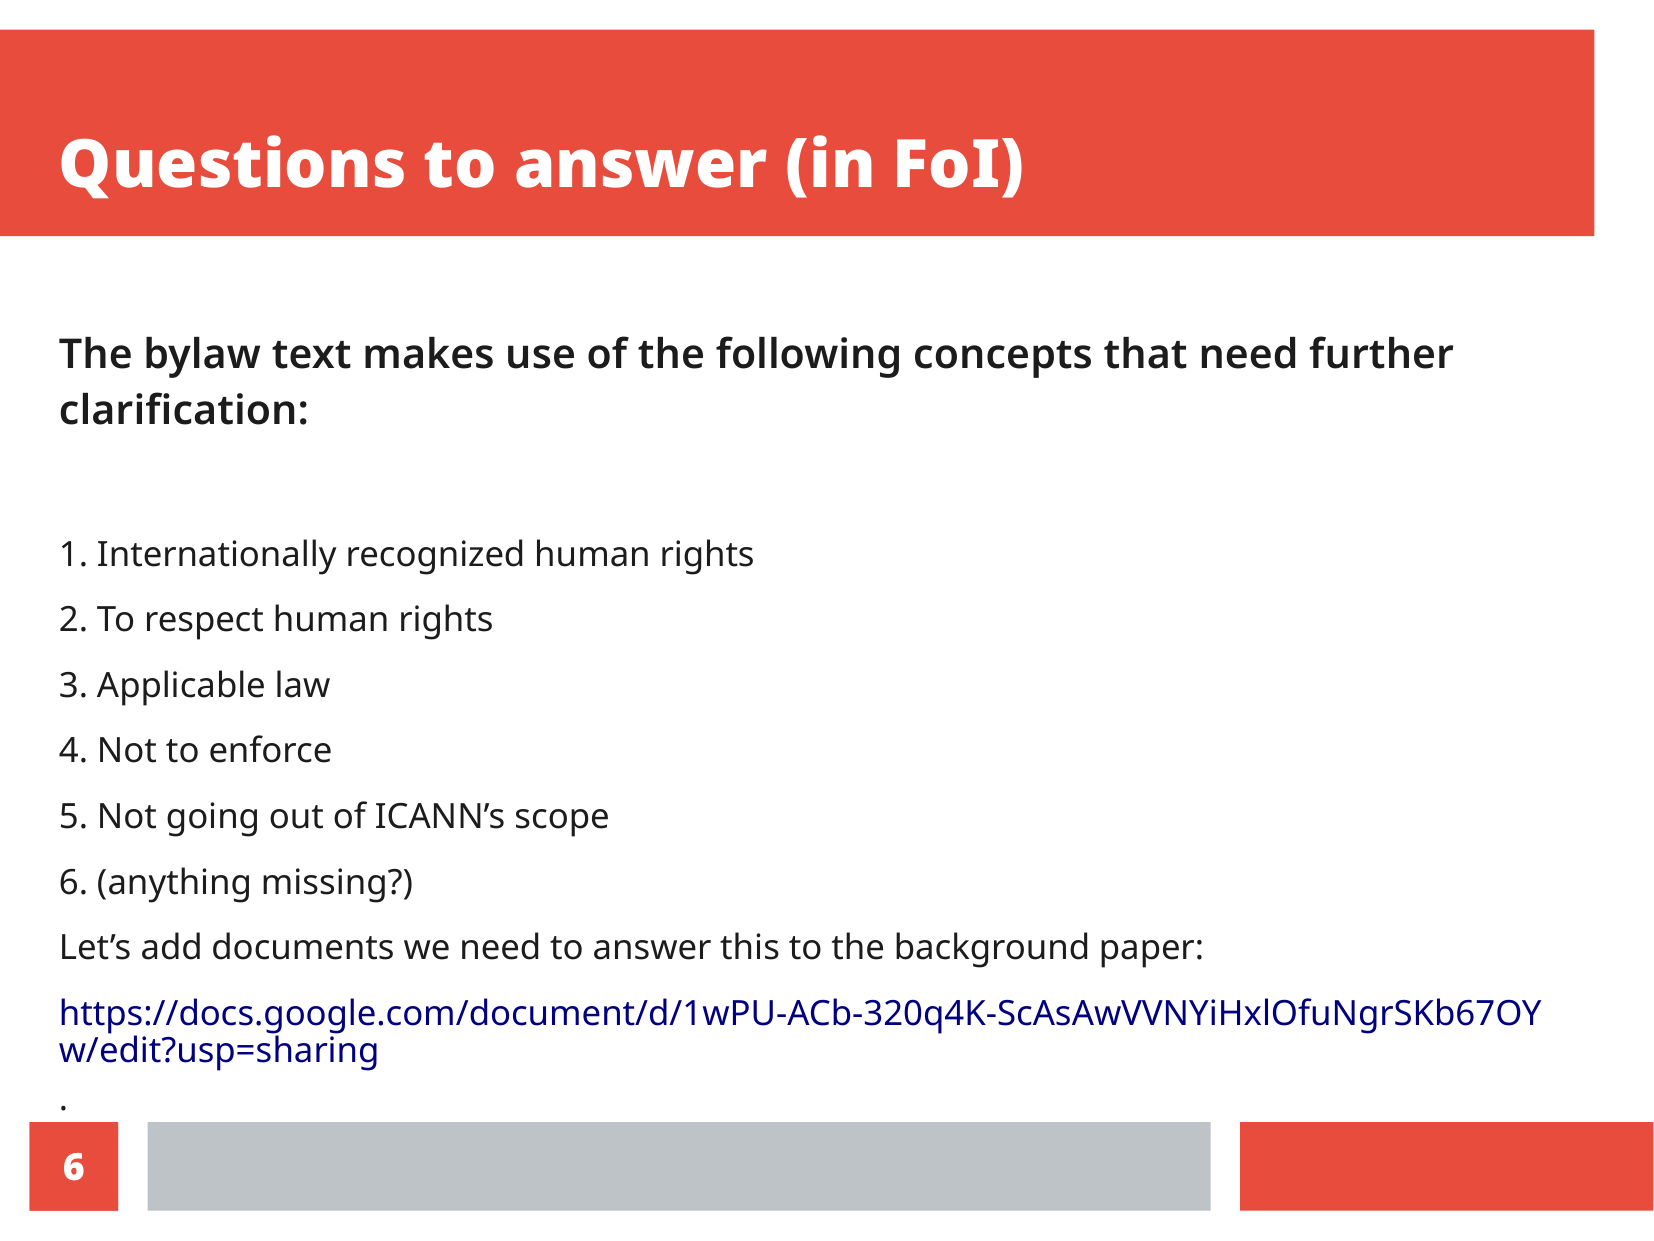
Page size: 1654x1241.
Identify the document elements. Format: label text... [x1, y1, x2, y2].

list The bylaw text makes use of the following concepts that need further clarification: 1. Internationally recognized human rights 2. To respect human rights 3. Applicable law 4. Not to enforce 5. Not going out of ICANN’s scope 6. (anything missing?) Let’s add documents we need to answer this to the background paper: https://docs.google.com/document/d/1wPU-ACb-320q4K-ScAsAwVVNYiHxlOfuNgrSKb67OYw/edit?usp=sharing. [59, 324, 1565, 1093]
title Questions to answer (in FoI) [59, 59, 1595, 207]
